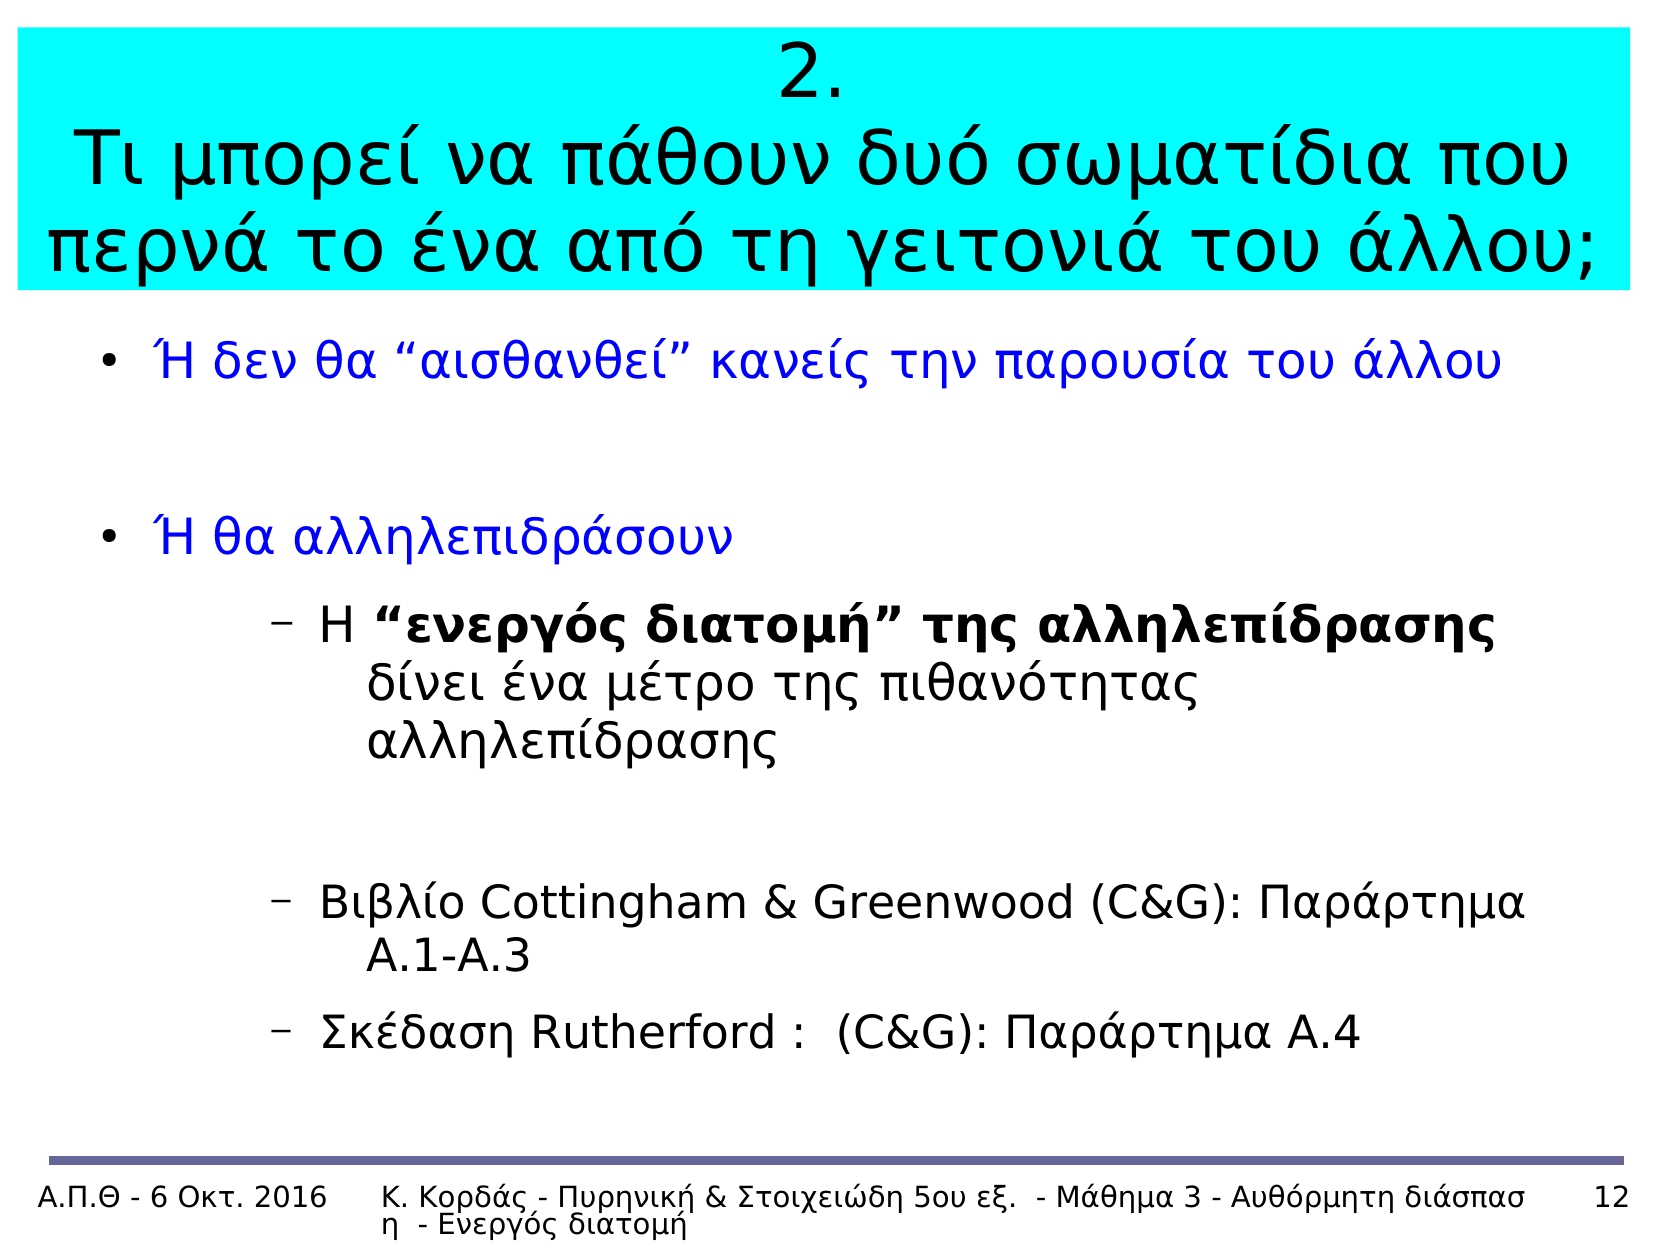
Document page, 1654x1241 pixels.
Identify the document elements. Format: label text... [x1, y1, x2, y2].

list Ή δεν θα “αισθανθεί” κανείς την παρουσία του άλλου Ή θα αλληλεπιδράσουν Η “ενεργός διατομή” της αλληλεπίδρασης δίνει ένα μέτρο της πιθανότητας αλληλεπίδρασης Βιβλίο Cottingham & Greenwood (C&G): Παράρτημα Α.1-Α.3 Σκέδαση Rutherford : (C&G): Παράρτημα Α.4 [82, 244, 1571, 1094]
title 2. Τι μπορεί να πάθουν δυό σωματίδια που περνά το ένα από τη γειτονιά του άλλου; [17, 27, 1631, 291]
